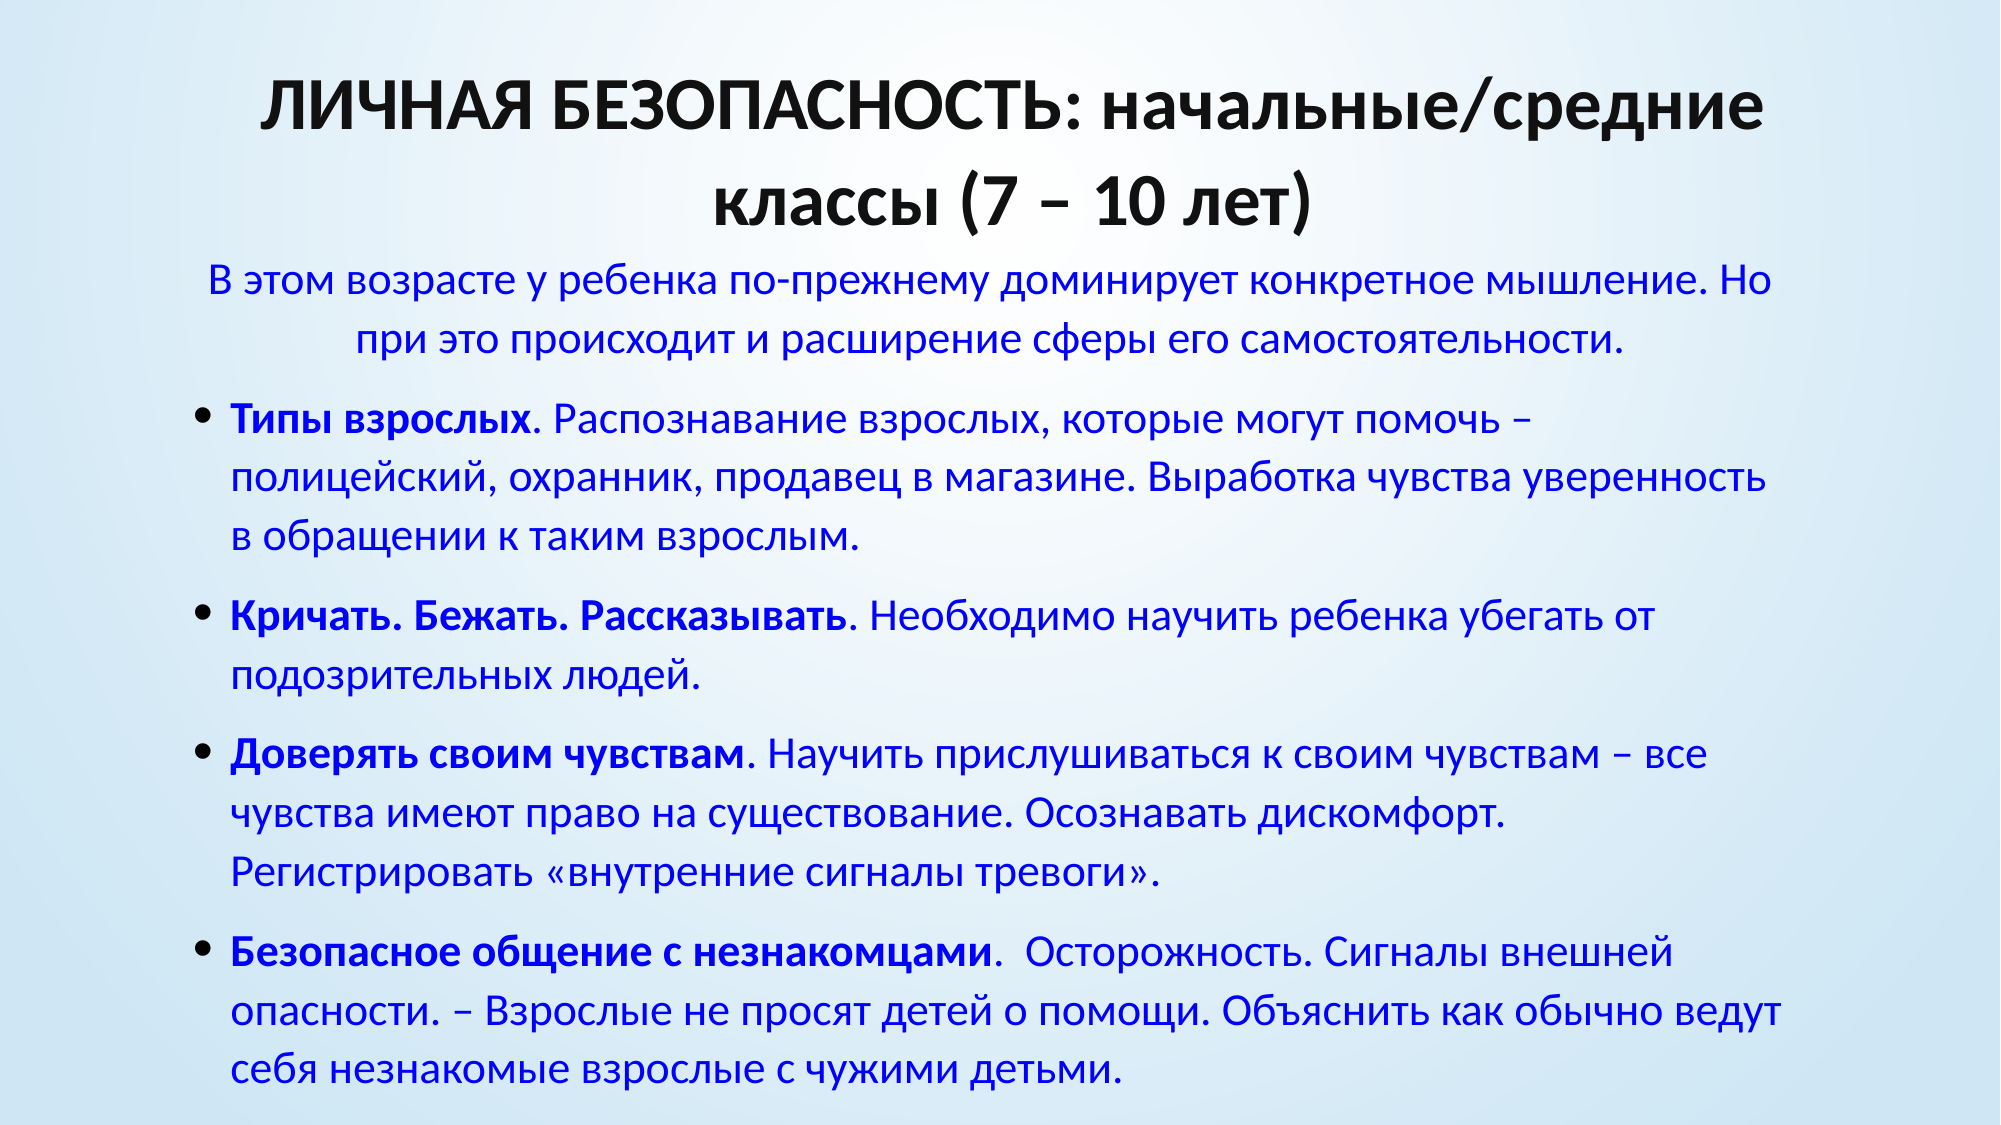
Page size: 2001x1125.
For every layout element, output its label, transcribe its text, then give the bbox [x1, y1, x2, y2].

title ЛИЧНАЯ БЕЗОПАСНОСТЬ: начальные/средние классы (7 – 10 лет) [200, 40, 1826, 284]
list В этом возрасте у ребенка по-прежнему доминирует конкретное мышление. Но при это происходит и расширение сферы его самостоятельности. Типы взрослых. Распознавание взрослых, которые могут помочь – полицейский, охранник, продавец в магазине. Выработка чувства уверенность в обращении к таким взрослым. Кричать. Бежать. Рассказывать. Необходимо научить ребенка убегать от подозрительных людей. Доверять своим чувствам. Научить прислушиваться к своим чувствам – все чувства имеют право на существование. Осознавать дискомфорт. Регистрировать «внутренние сигналы тревоги». Безопасное общение с незнакомцами. Осторожность. Сигналы внешней опасности. – Взрослые не просят детей о помощи. Объяснить как обычно ведут себя незнакомые взрослые с чужими детьми. [178, 237, 1804, 1021]
picture [0, 0, 2000, 1125]
